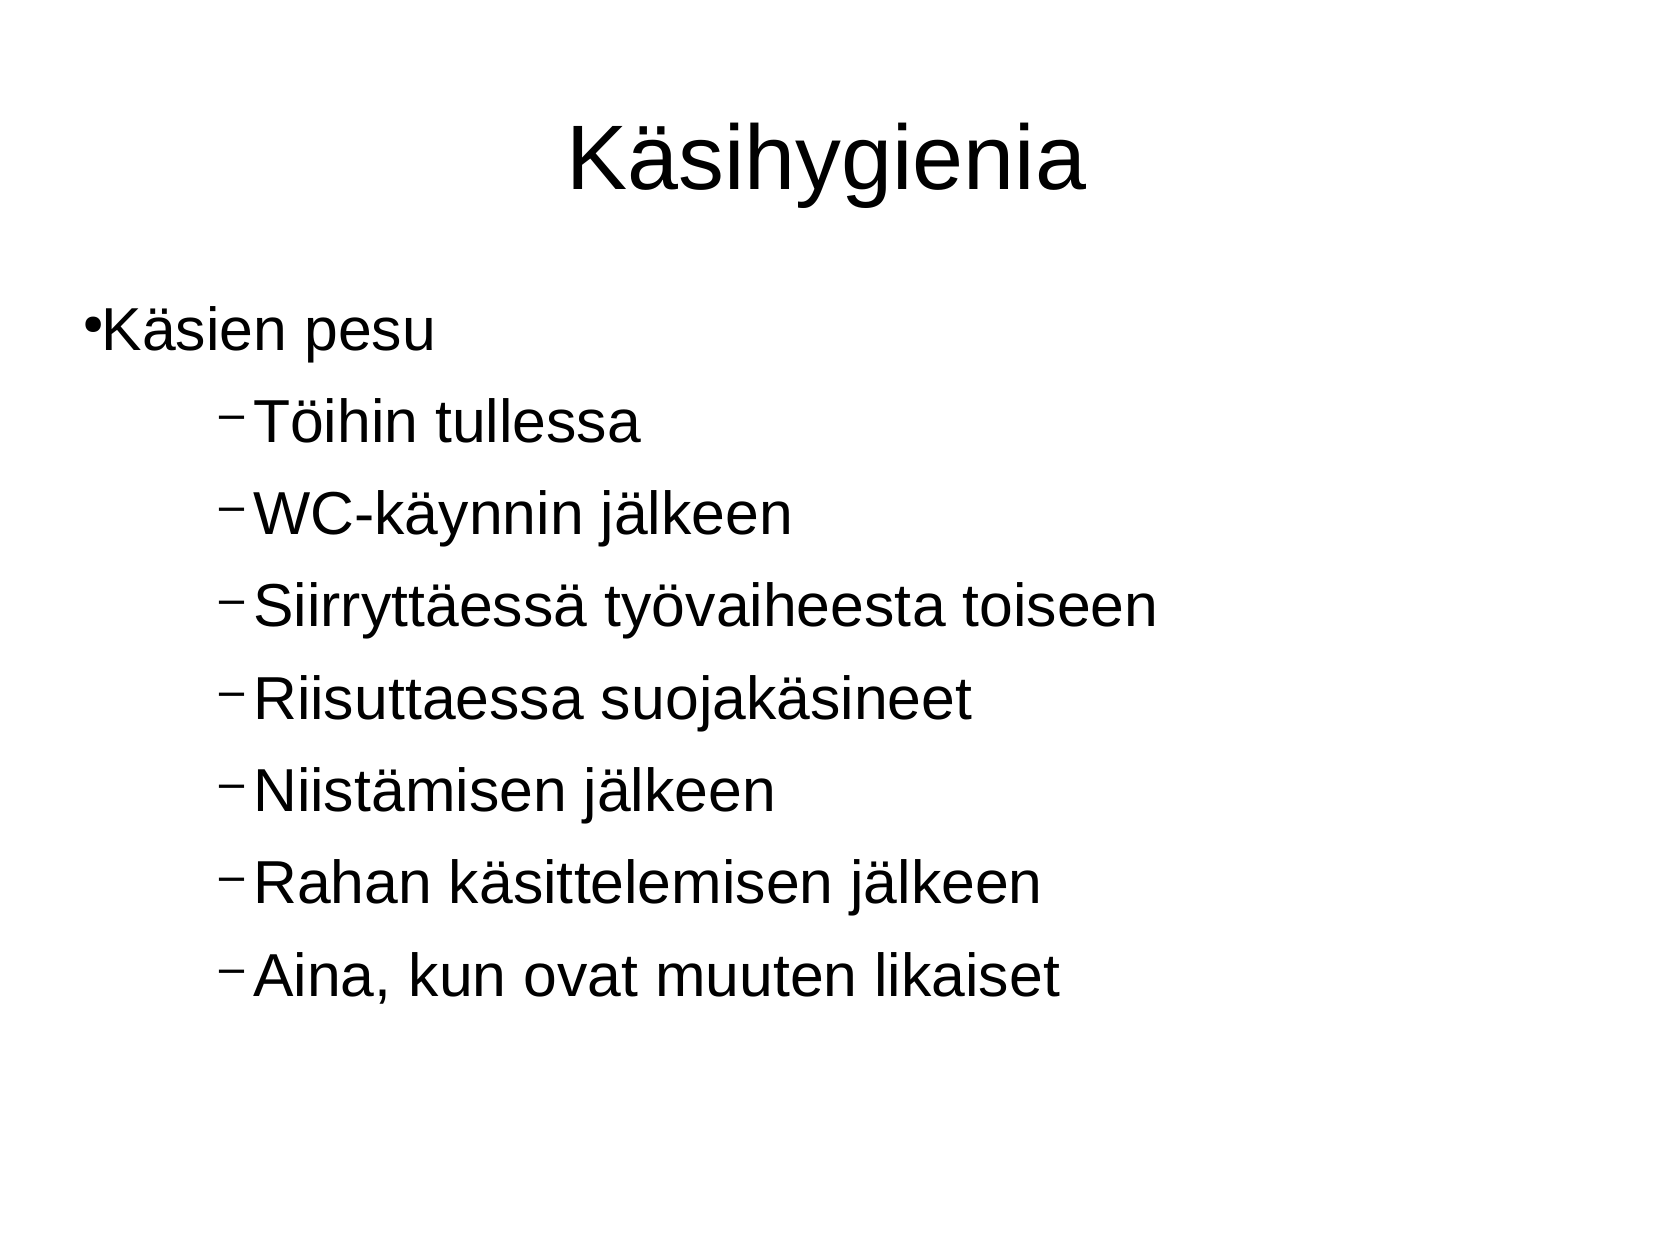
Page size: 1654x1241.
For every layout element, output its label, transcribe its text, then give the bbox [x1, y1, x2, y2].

list Käsien pesu Töihin tullessa WC-käynnin jälkeen Siirryttäessä työvaiheesta toiseen Riisuttaessa suojakäsineet Niistämisen jälkeen Rahan käsittelemisen jälkeen Aina, kun ovat muuten likaiset [82, 290, 1571, 1010]
title Käsihygienia [82, 49, 1571, 257]
